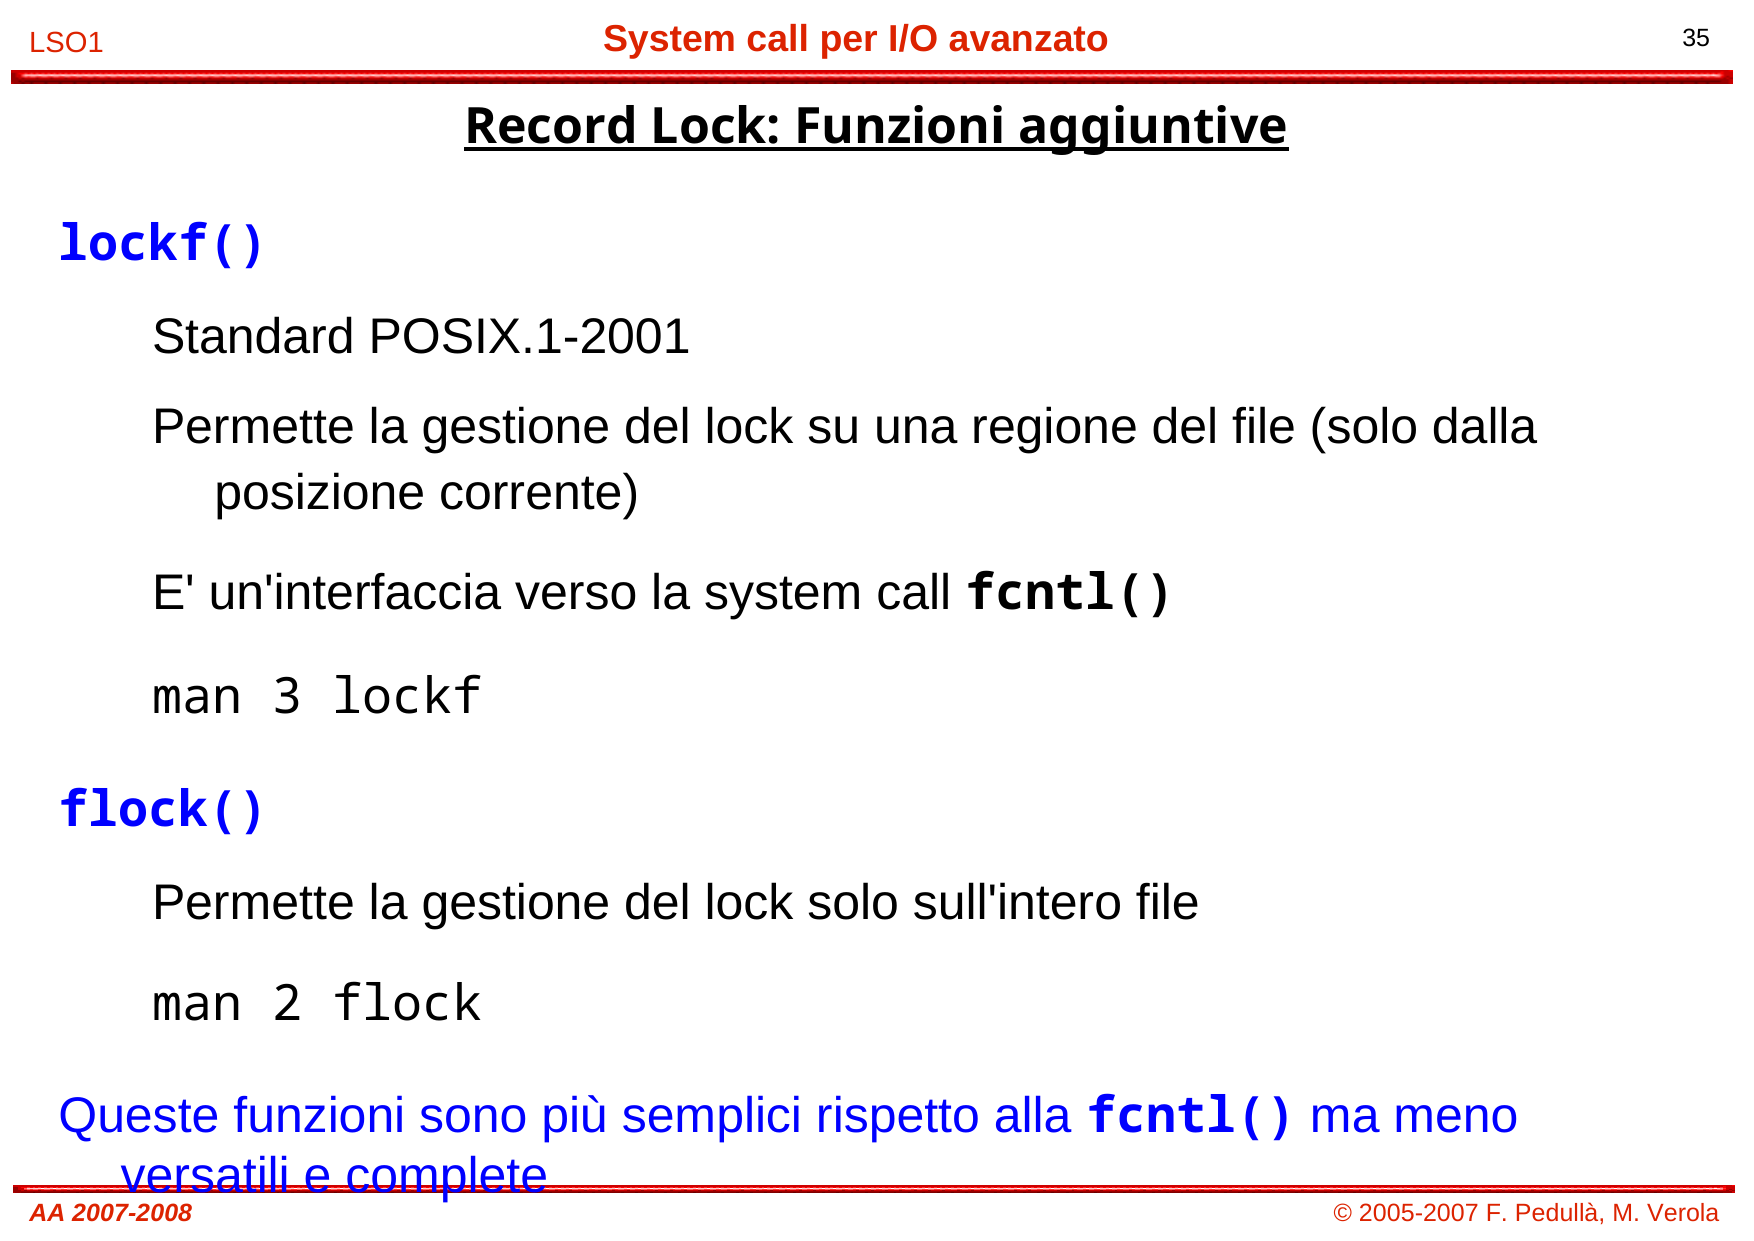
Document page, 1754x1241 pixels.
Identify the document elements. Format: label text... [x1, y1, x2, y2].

picture [486, 1185, 499, 1189]
picture [447, 1185, 1735, 1193]
picture [11, 70, 1733, 84]
picture [13, 1185, 442, 1193]
picture [153, 1185, 166, 1189]
title Record Lock: Funzioni aggiuntive [40, 78, 1713, 174]
picture [528, 1185, 541, 1189]
picture [195, 1185, 209, 1189]
picture [378, 1185, 390, 1189]
picture [222, 1185, 233, 1189]
list lockf() Standard POSIX.1-2001 Permette la gestione del lock su una regione del file (solo dalla posizione corrente) E' un'interfaccia verso la system call fcntl() man 3 lockf flock() Permette la gestione del lock solo sull'intero file man 2 flock Queste funzioni sono più semplici rispetto alla fcntl() ma meno versatili e complete [58, 206, 1696, 1161]
picture [311, 1185, 324, 1189]
picture [353, 1185, 364, 1189]
picture [448, 1185, 459, 1189]
